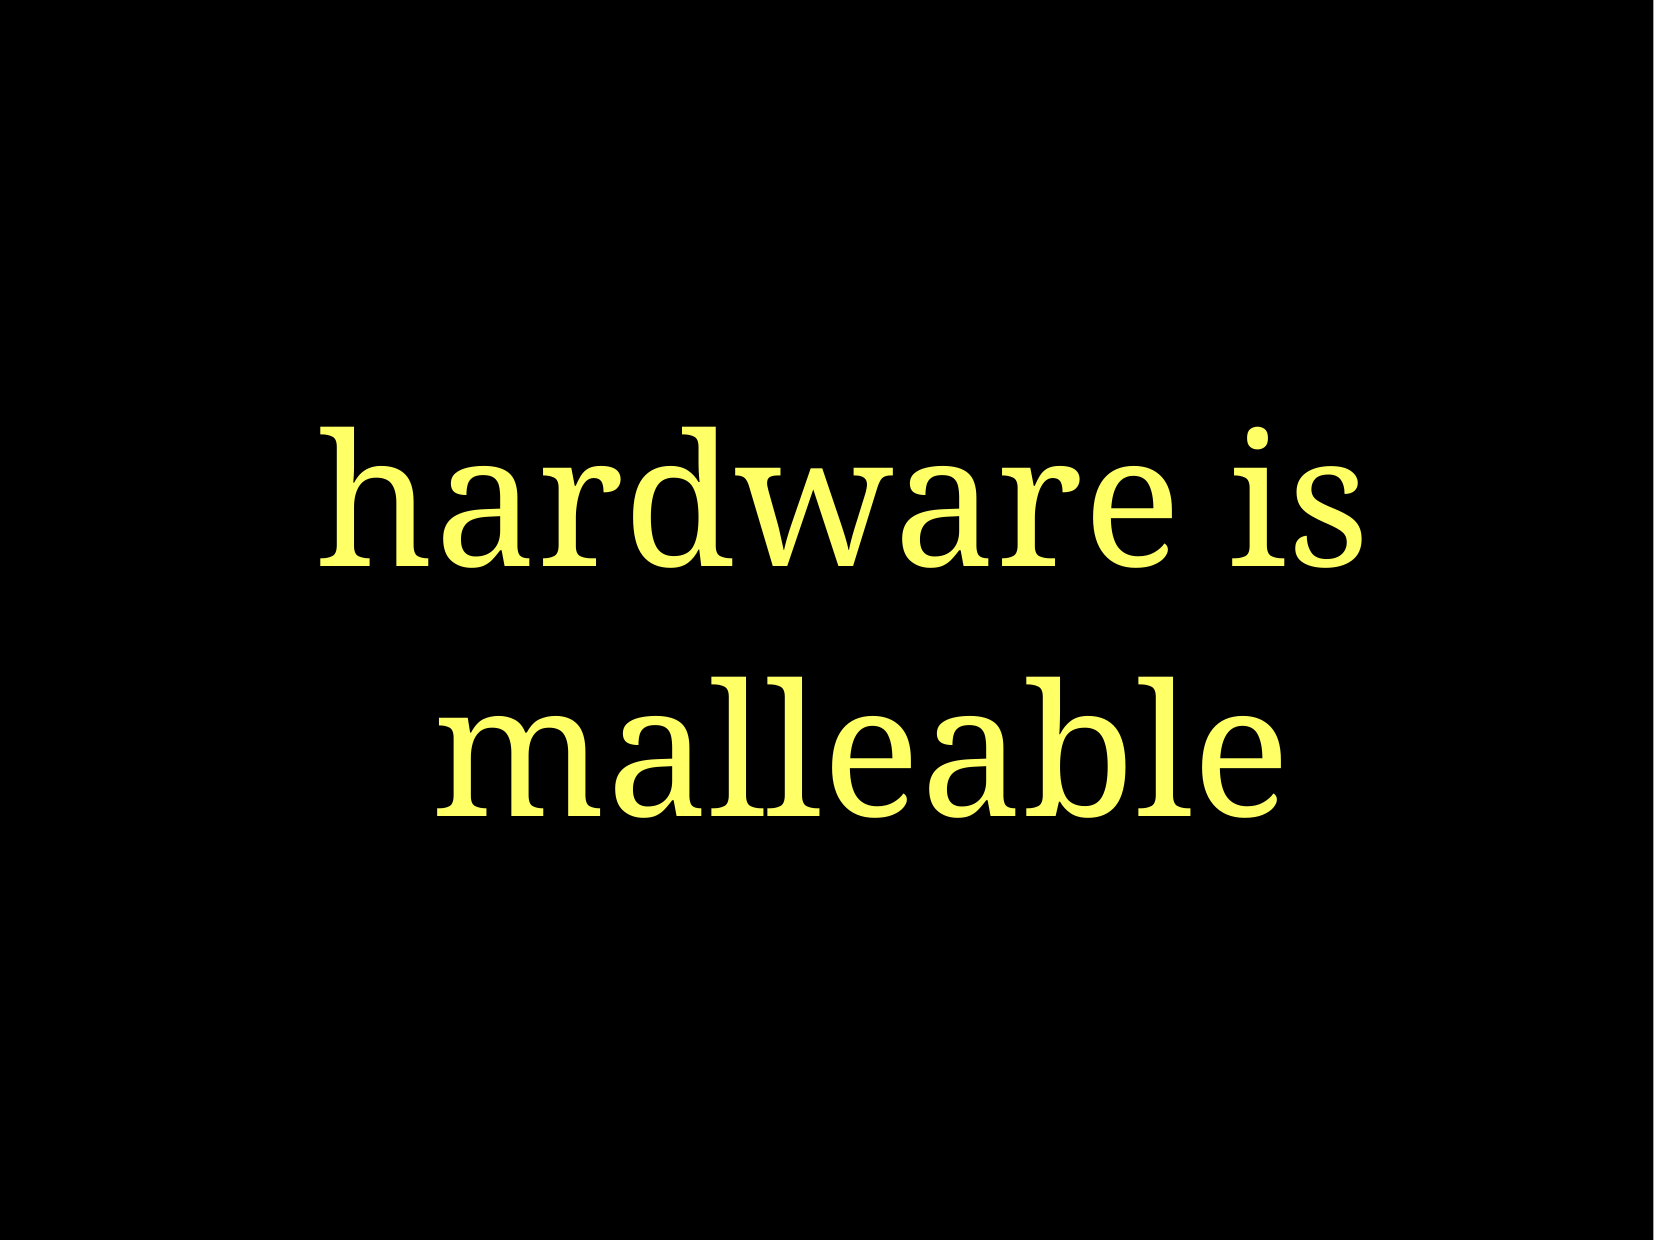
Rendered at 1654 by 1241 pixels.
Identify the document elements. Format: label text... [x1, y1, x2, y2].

subtitle hardware is malleable [0, 463, 1654, 777]
